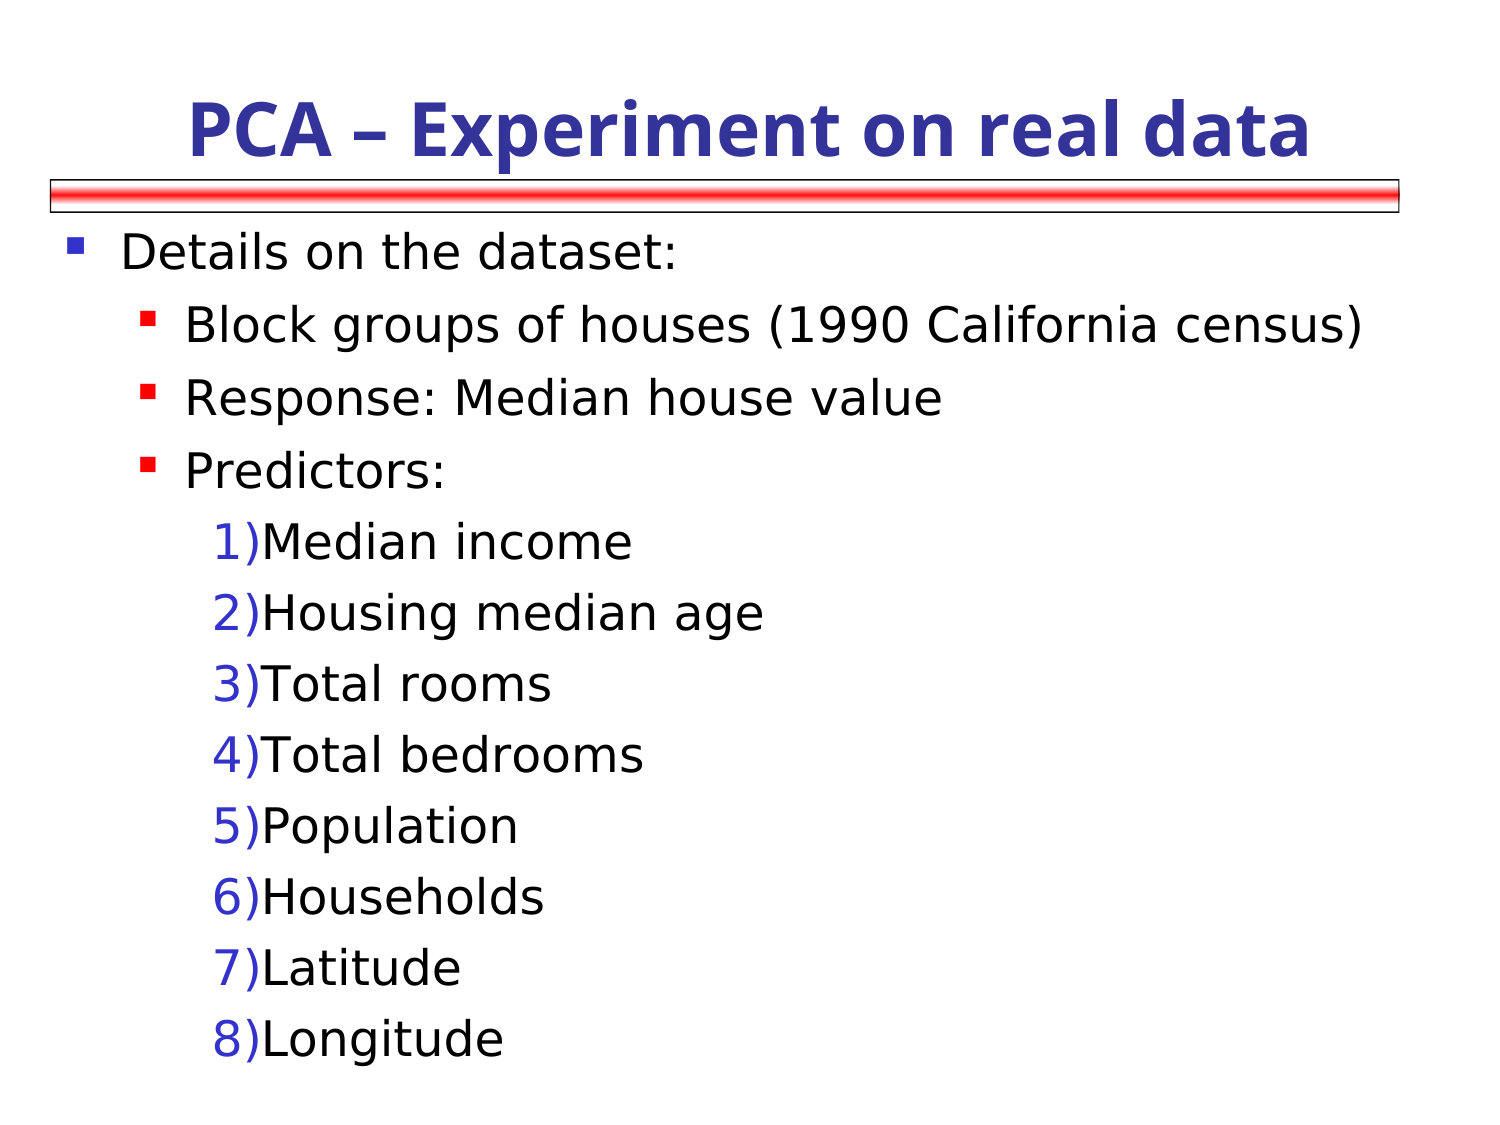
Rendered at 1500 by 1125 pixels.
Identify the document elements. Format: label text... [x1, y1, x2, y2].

list Details on the dataset: Block groups of houses (1990 California census) Response: Median house value Predictors: Median income Housing median age Total rooms Total bedrooms Population Households Latitude Longitude [49, 212, 1425, 1081]
title PCA – Experiment on real data [0, 74, 1500, 180]
